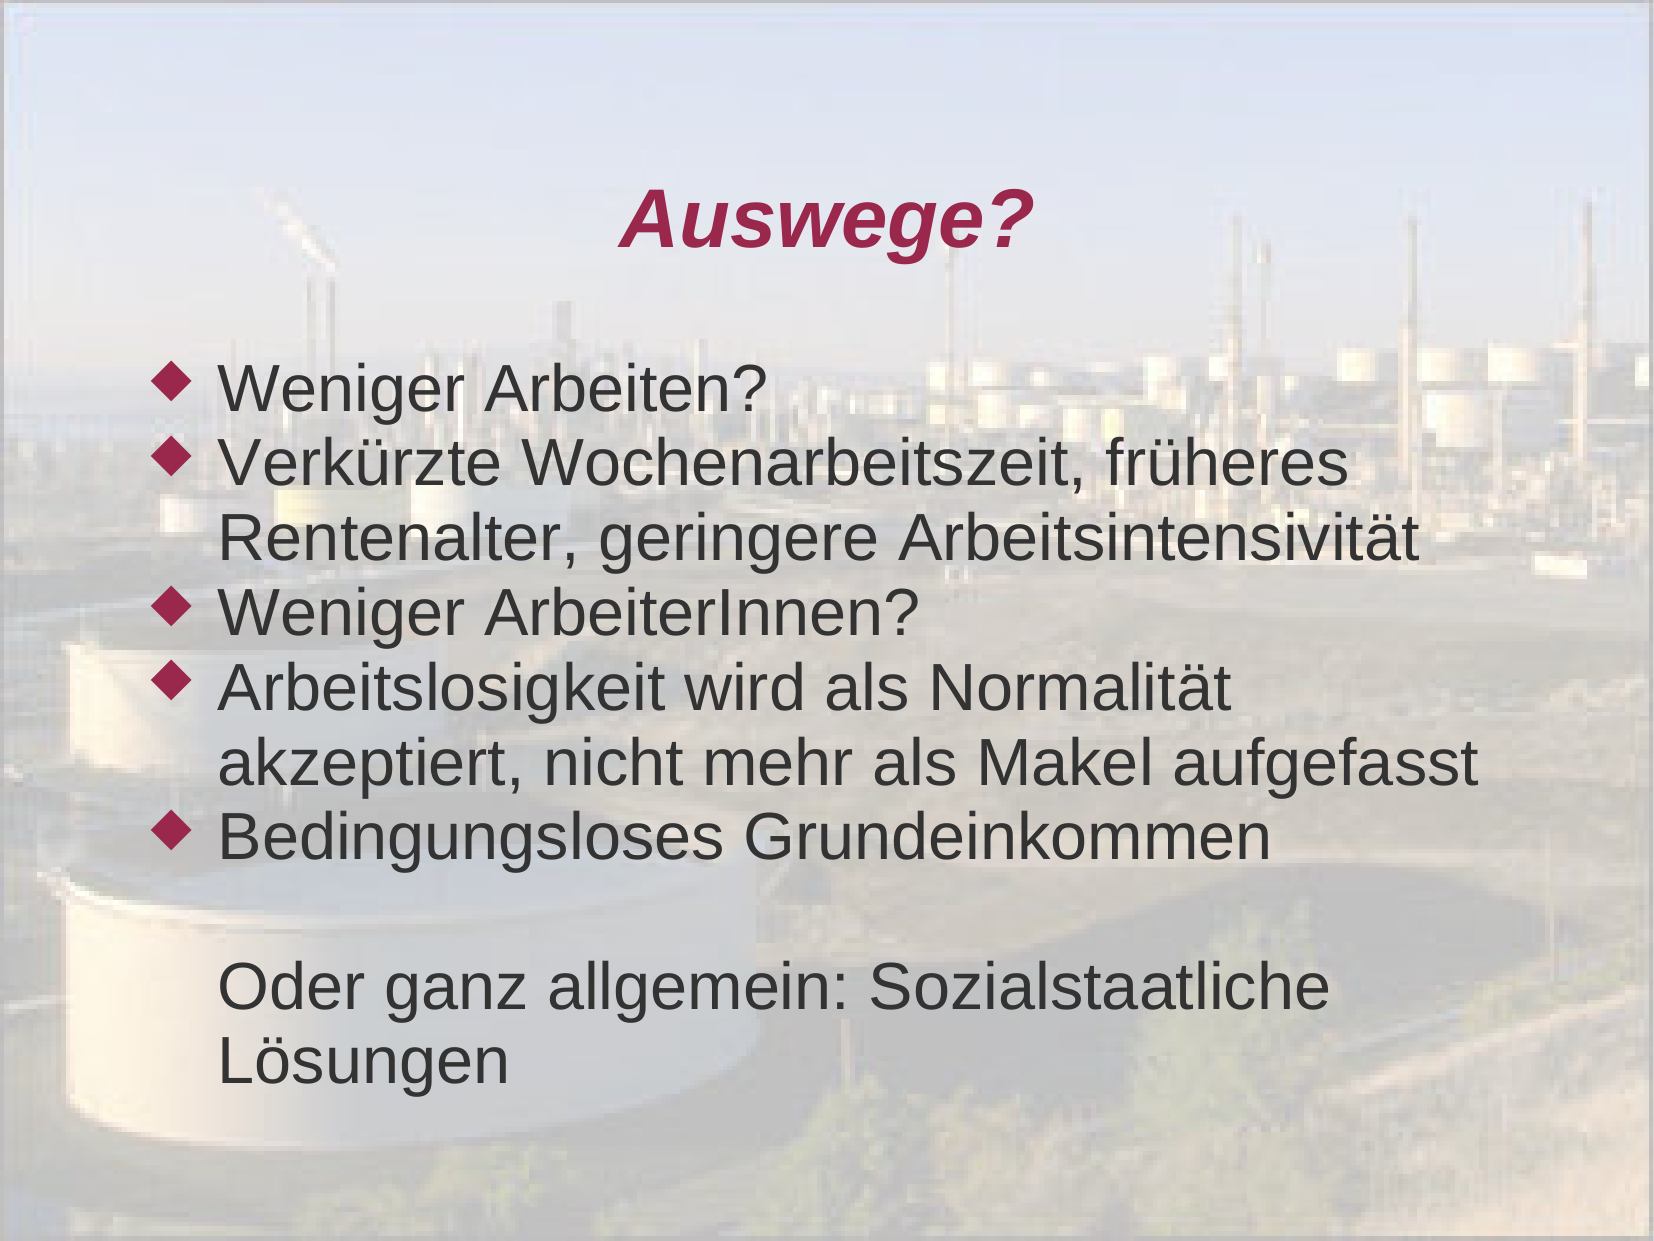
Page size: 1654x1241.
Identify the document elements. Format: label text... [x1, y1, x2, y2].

list Weniger Arbeiten? Verkürzte Wochenarbeitszeit, früheres Rentenalter, geringere Arbeitsintensivität Weniger ArbeiterInnen? Arbeitslosigkeit wird als Normalität akzeptiert, nicht mehr als Makel aufgefasst Bedingungsloses Grundeinkommen Oder ganz allgemein: Sozialstaatliche Lösungen [134, 350, 1516, 1170]
title Auswege? [121, 114, 1534, 322]
picture [0, 0, 1654, 1241]
